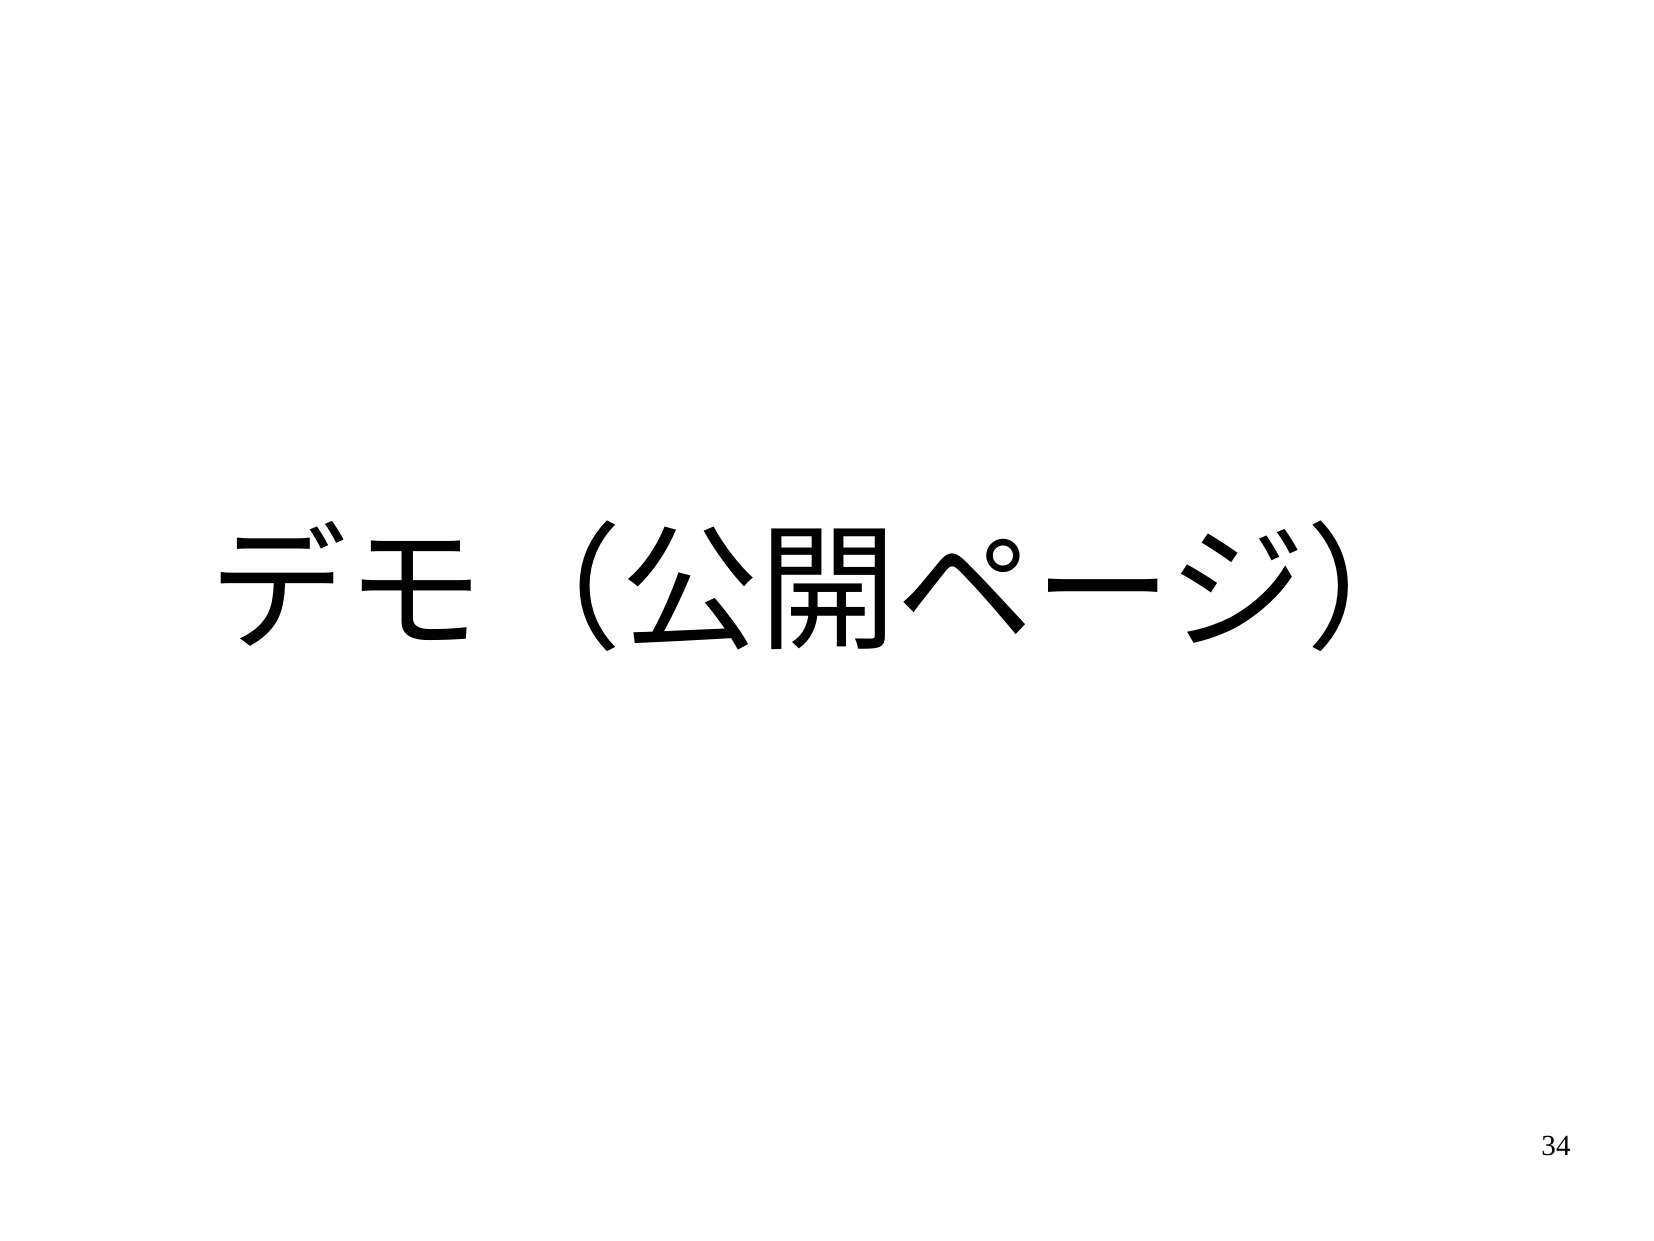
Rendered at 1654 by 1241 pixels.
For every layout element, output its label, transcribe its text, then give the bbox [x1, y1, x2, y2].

subtitle デモ（公開ページ） [82, 56, 1571, 1102]
